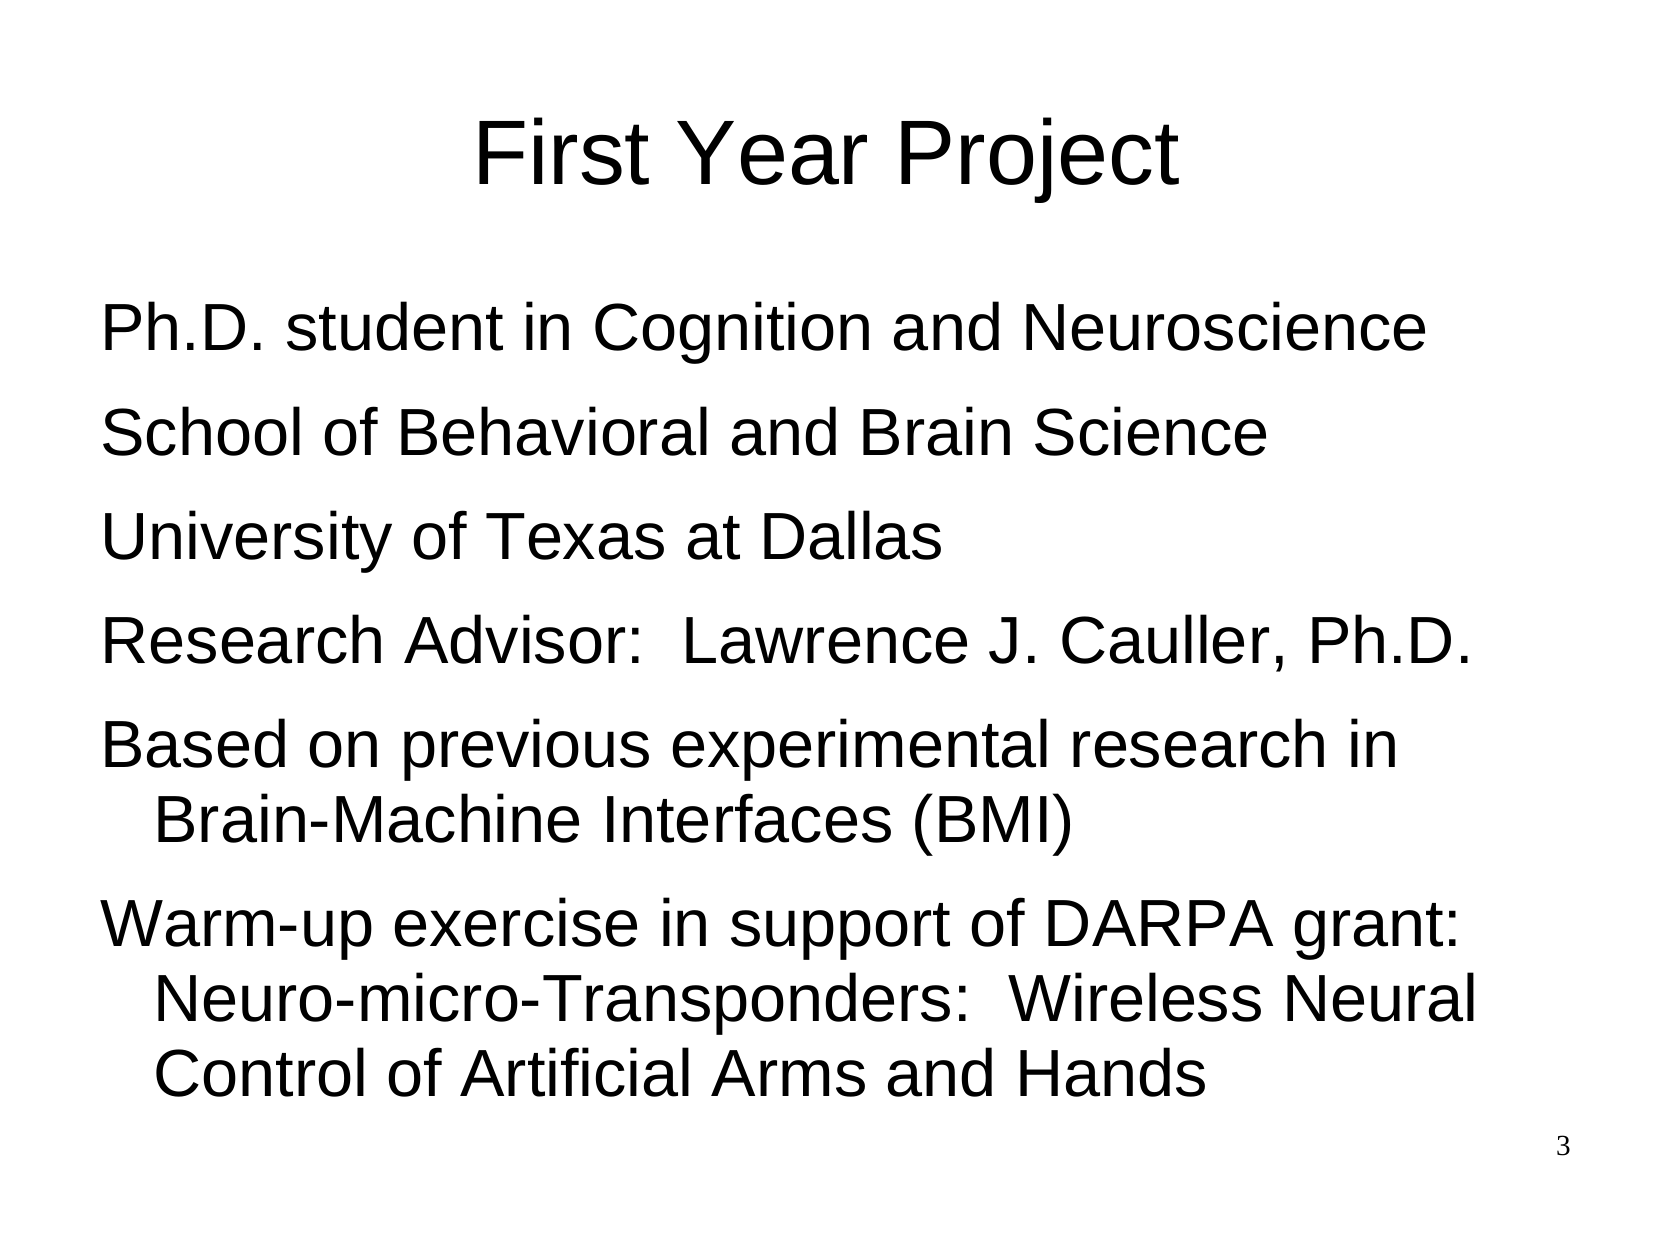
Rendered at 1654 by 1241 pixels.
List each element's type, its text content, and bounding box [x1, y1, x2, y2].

title First Year Project [82, 49, 1571, 257]
list Ph.D. student in Cognition and Neuroscience School of Behavioral and Brain Science University of Texas at Dallas Research Advisor: Lawrence J. Cauller, Ph.D. Based on previous experimental research in Brain-Machine Interfaces (BMI) Warm-up exercise in support of DARPA grant: Neuro-micro-Transponders: Wireless Neural Control of Artificial Arms and Hands [82, 290, 1571, 1111]
